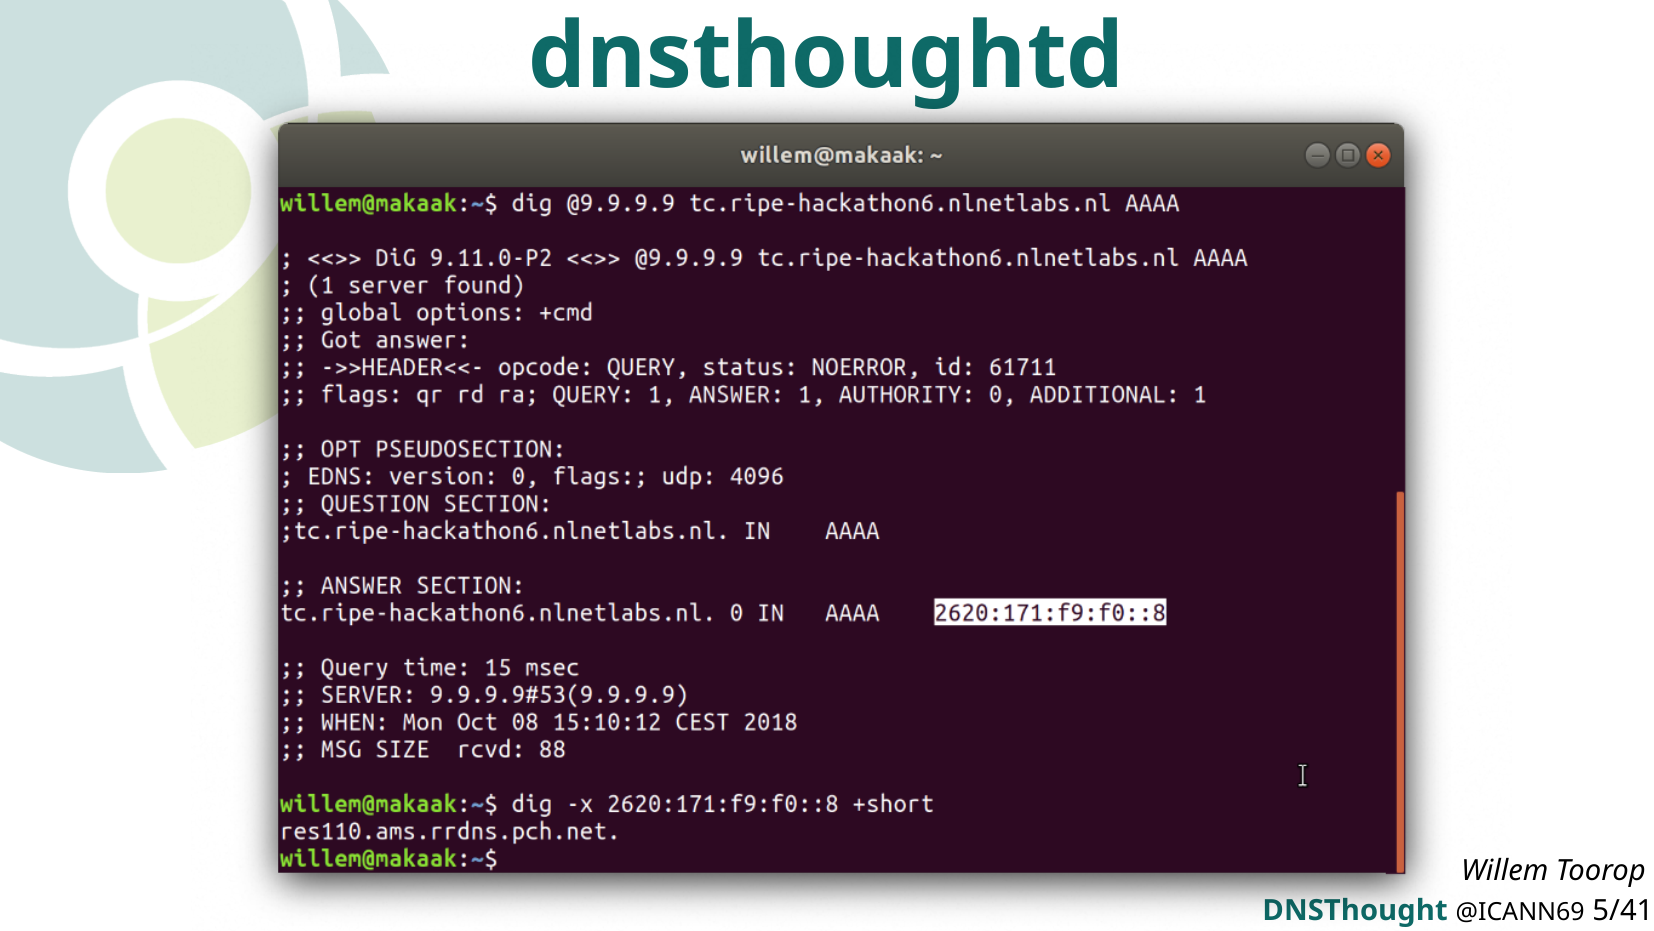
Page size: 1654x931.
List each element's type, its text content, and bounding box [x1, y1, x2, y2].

picture [191, 44, 1512, 931]
title dnsthoughtd [82, 8, 1571, 221]
